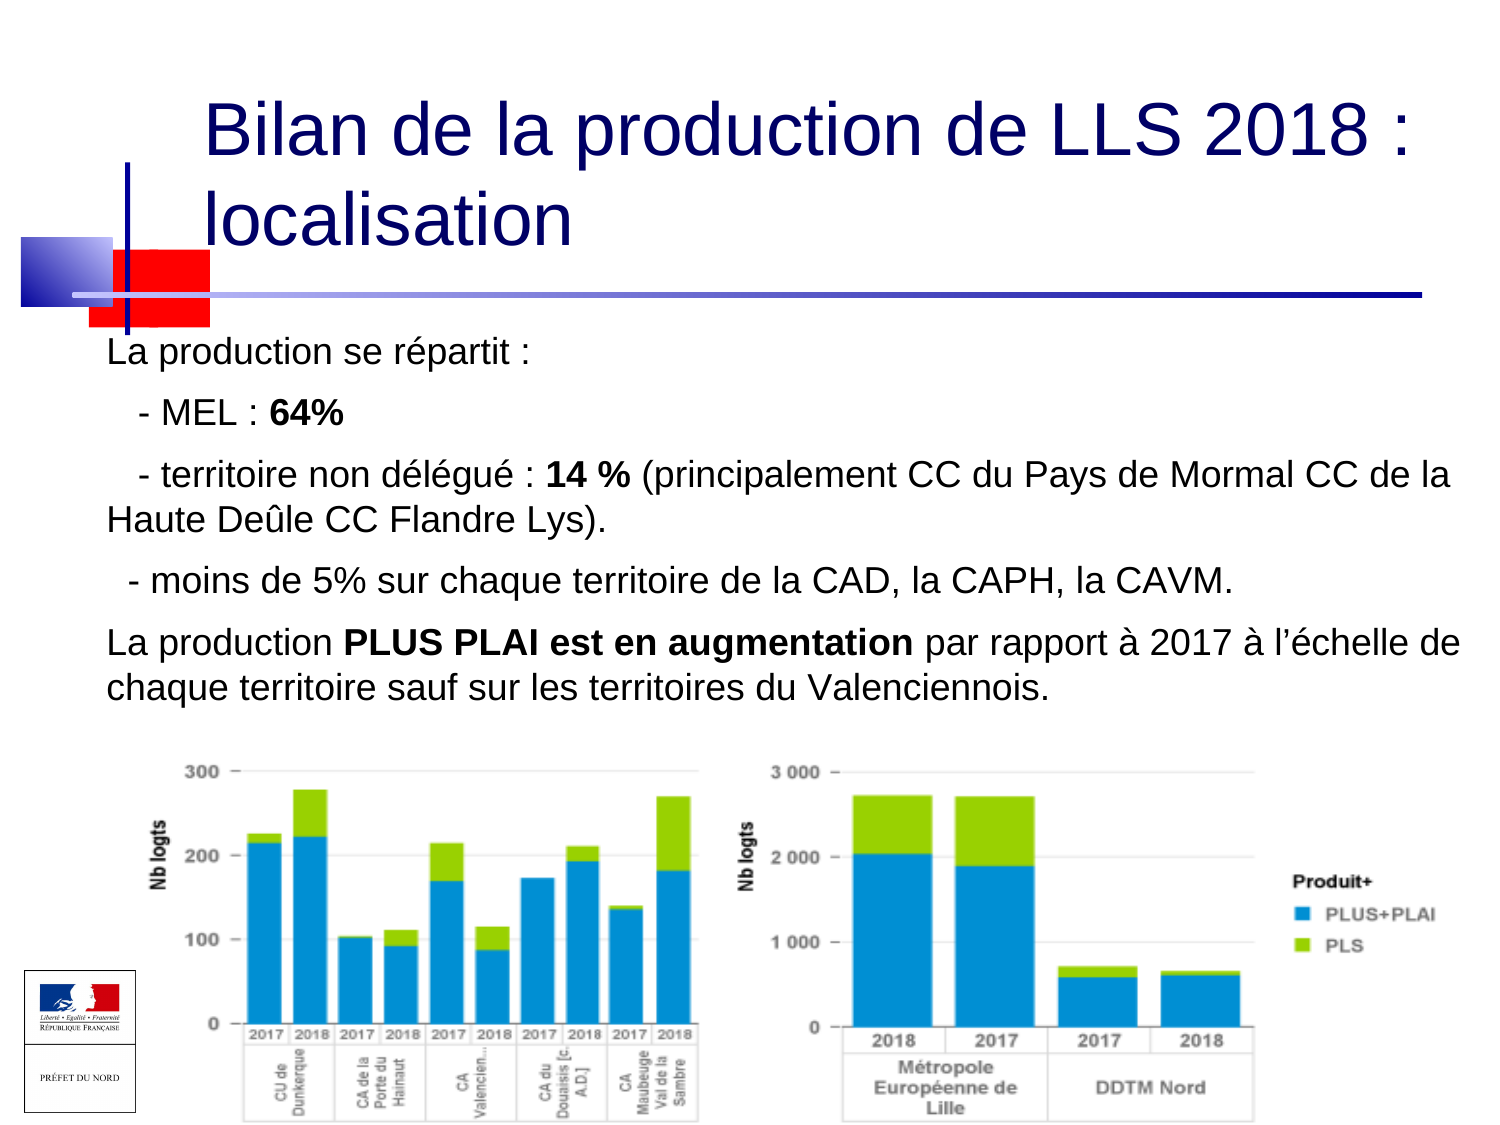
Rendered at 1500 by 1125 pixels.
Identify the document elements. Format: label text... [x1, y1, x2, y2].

title Bilan de la production de LLS 2018 : localisation [188, 53, 1467, 289]
list La production se répartit : - MEL : 64% - territoire non délégué : 14 % (principalement CC du Pays de Mormal CC de la Haute Deûle CC Flandre Lys). - moins de 5% sur chaque territoire de la CAD, la CAPH, la CAVM. La production PLUS PLAI est en augmentation par rapport à 2017 à l’échelle de chaque territoire sauf sur les territoires du Valenciennois. [35, 318, 1485, 1125]
picture [141, 741, 1453, 1125]
picture [24, 970, 35, 1113]
